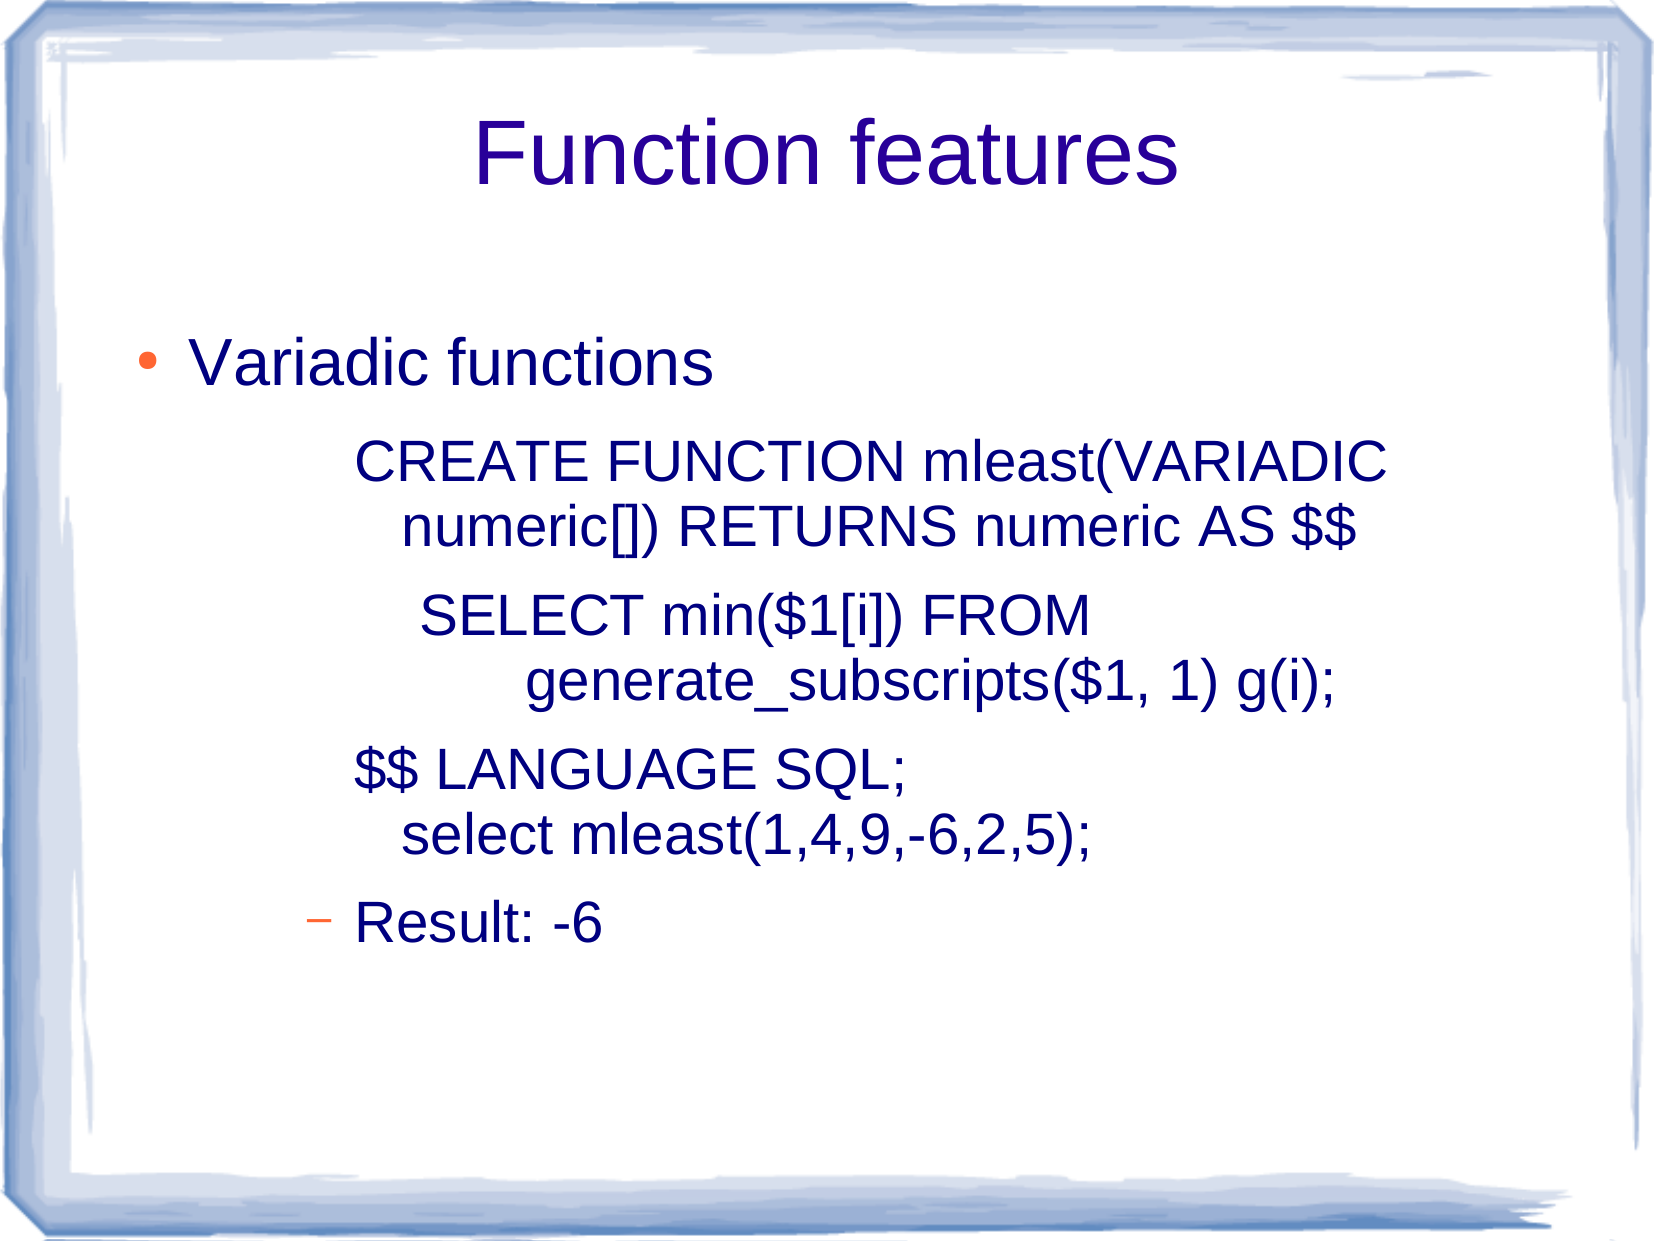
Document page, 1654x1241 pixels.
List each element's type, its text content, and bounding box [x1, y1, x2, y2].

list Variadic functions CREATE FUNCTION mleast(VARIADIC numeric[]) RETURNS numeric AS $$ SELECT min($1[i]) FROM generate_subscripts($1, 1) g(i); $$ LANGUAGE SQL; select mleast(1,4,9,-6,2,5); Result: -6 [118, 324, 1571, 990]
title Function features [82, 56, 1571, 250]
picture [0, 0, 1654, 1241]
